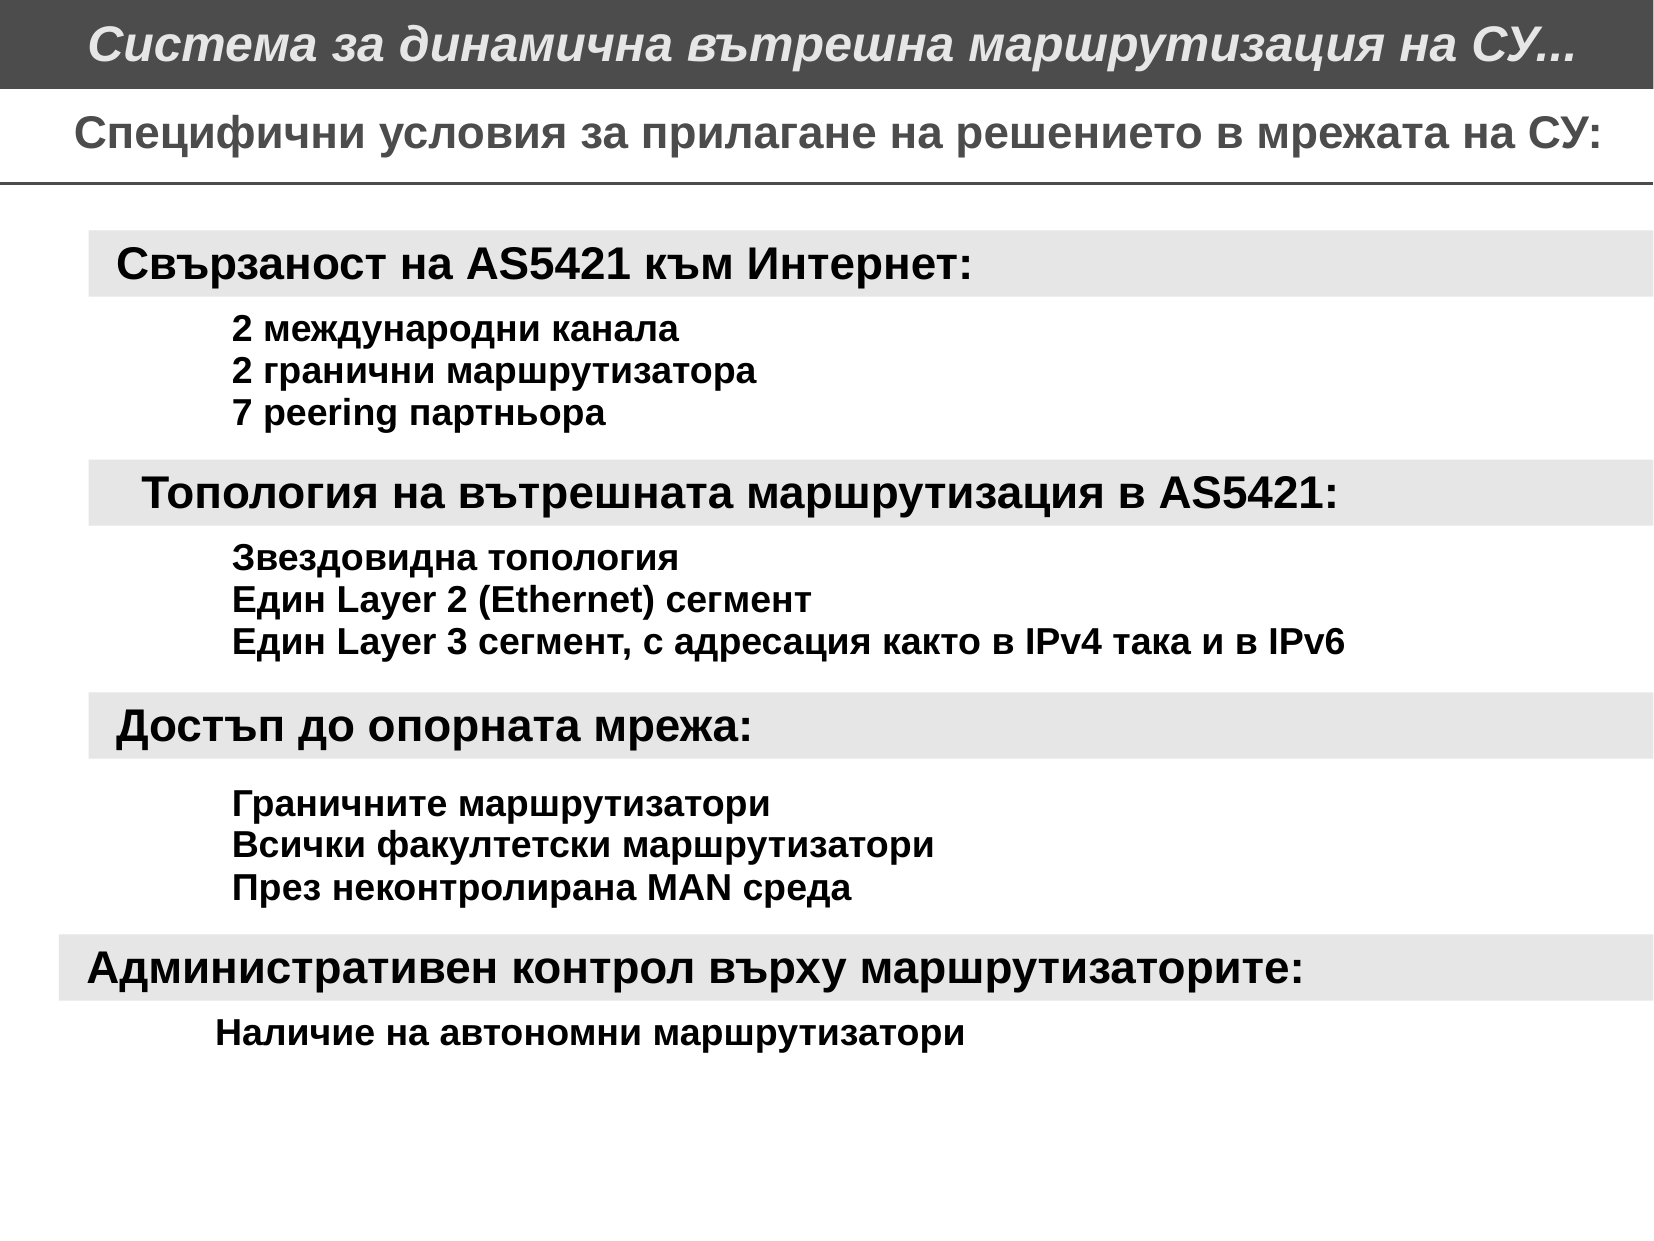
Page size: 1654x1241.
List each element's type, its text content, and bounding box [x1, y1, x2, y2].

text_box Наличие на автономни маршрутизатори [179, 1004, 1534, 1119]
text_box Свързаност на AS5421 към Интернет: [88, 230, 1654, 297]
text_box 2 международни канала 2 гранични маршрутизатора 7 peering партньора [206, 300, 1595, 451]
text_box Топология на вътрешната маршрутизация в AS5421: [88, 459, 1654, 526]
text_box Специфични условия за прилагане на решението в мрежата на СУ: [59, 99, 1620, 166]
text_box Звездовидна топология Един Layer 2 (Ethernet) сегмент Един Layer 3 сегмент, с адресация както в IPv4 така и в IPv6 [206, 529, 1536, 680]
text_box Административен контрол върху маршрутизаторите: [58, 934, 1654, 1001]
text_box [0, 0, 1654, 89]
text_box Система за динамична вътрешна маршрутизация на СУ... [72, 9, 1593, 80]
text_box Достъп до опорната мрежа: [88, 692, 1654, 759]
text_box Граничните маршрутизатори Всички факултетски маршрутизатори През неконтролирана MAN среда [206, 759, 1536, 934]
